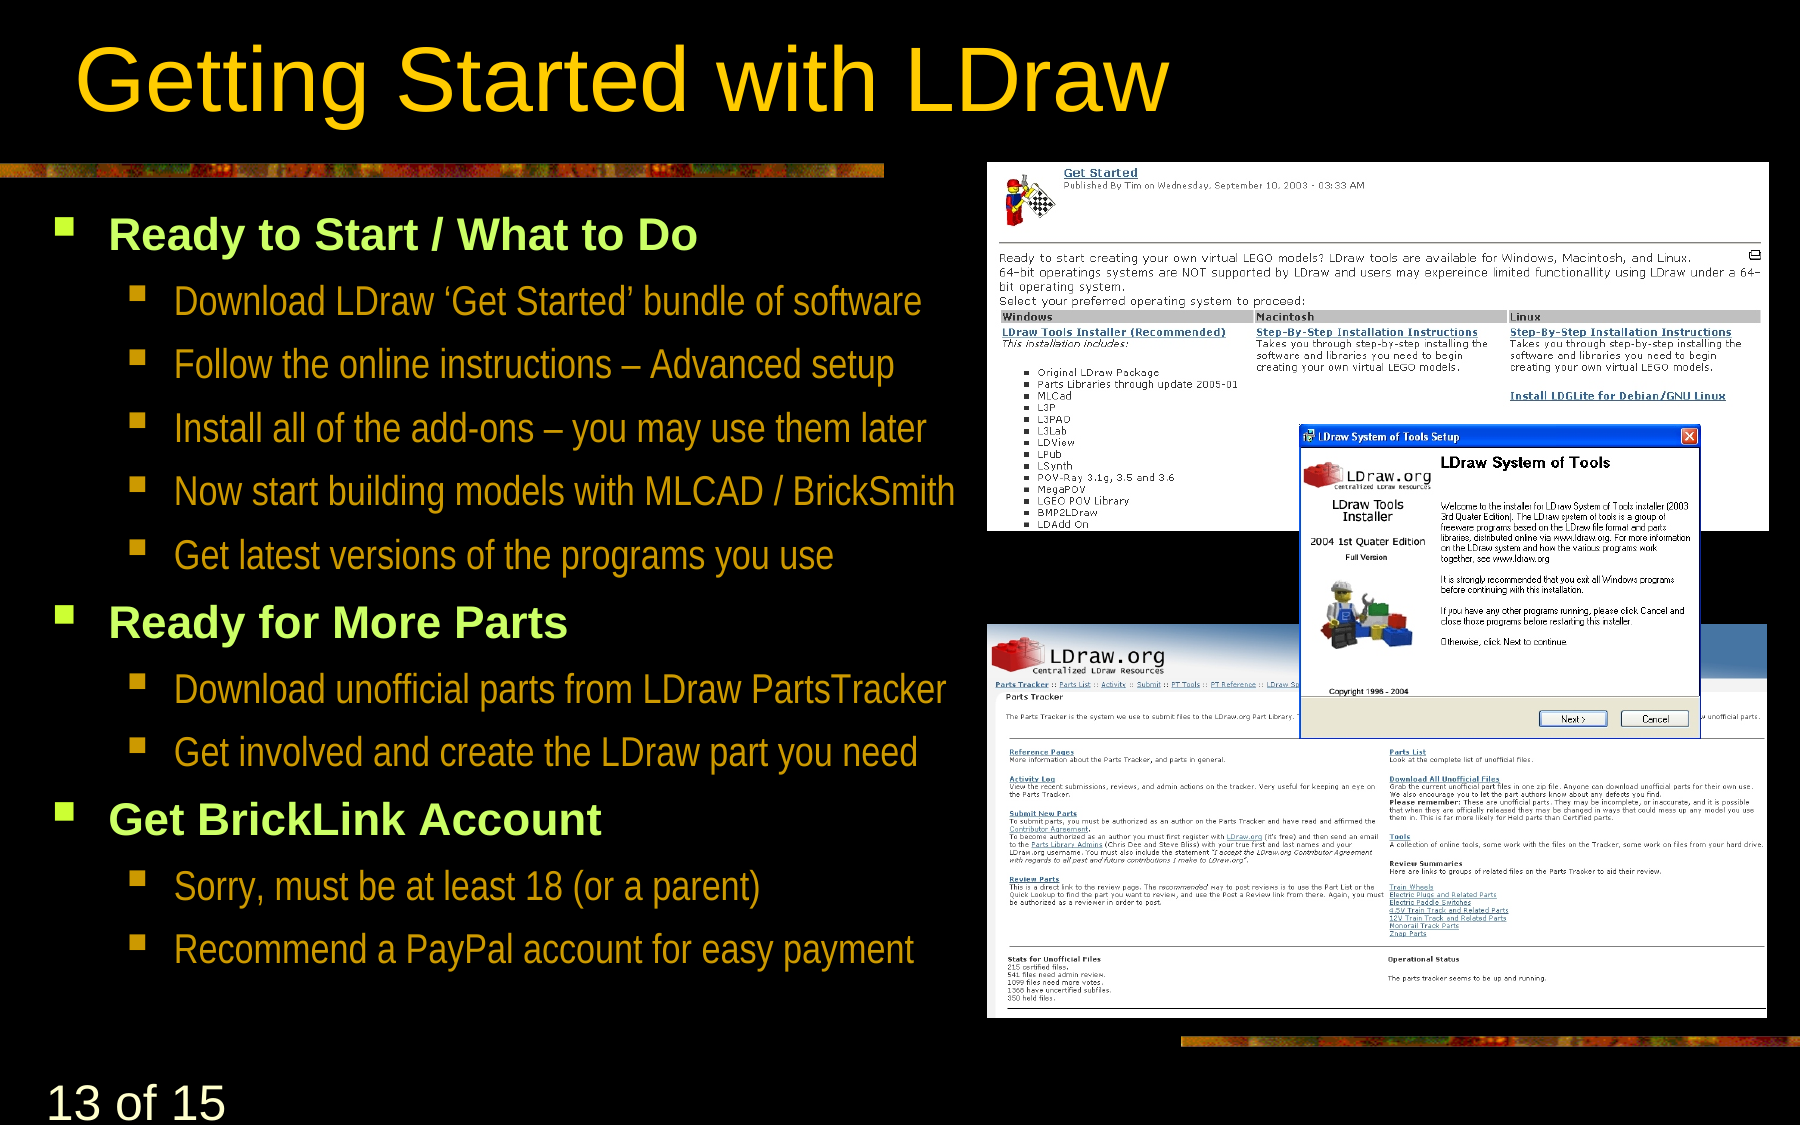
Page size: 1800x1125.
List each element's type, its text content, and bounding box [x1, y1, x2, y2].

list Ready to Start / What to Do Download LDraw ‘Get Started’ bundle of software Follow the online instructions – Advanced setup Install all of the add-ons – you may use them later Now start building models with MLCAD / BrickSmith Get latest versions of the programs you use Ready for More Parts Download unofficial parts from LDraw PartsTracker Get involved and create the LDraw part you need Get BrickLink Account Sorry, must be at least 18 (or a parent) Recommend a PayPal account for easy payment [37, 212, 975, 1026]
title Getting Started with LDraw [59, 12, 1761, 138]
picture [987, 162, 1769, 1018]
picture [1181, 1035, 1800, 1050]
picture [0, 162, 884, 182]
